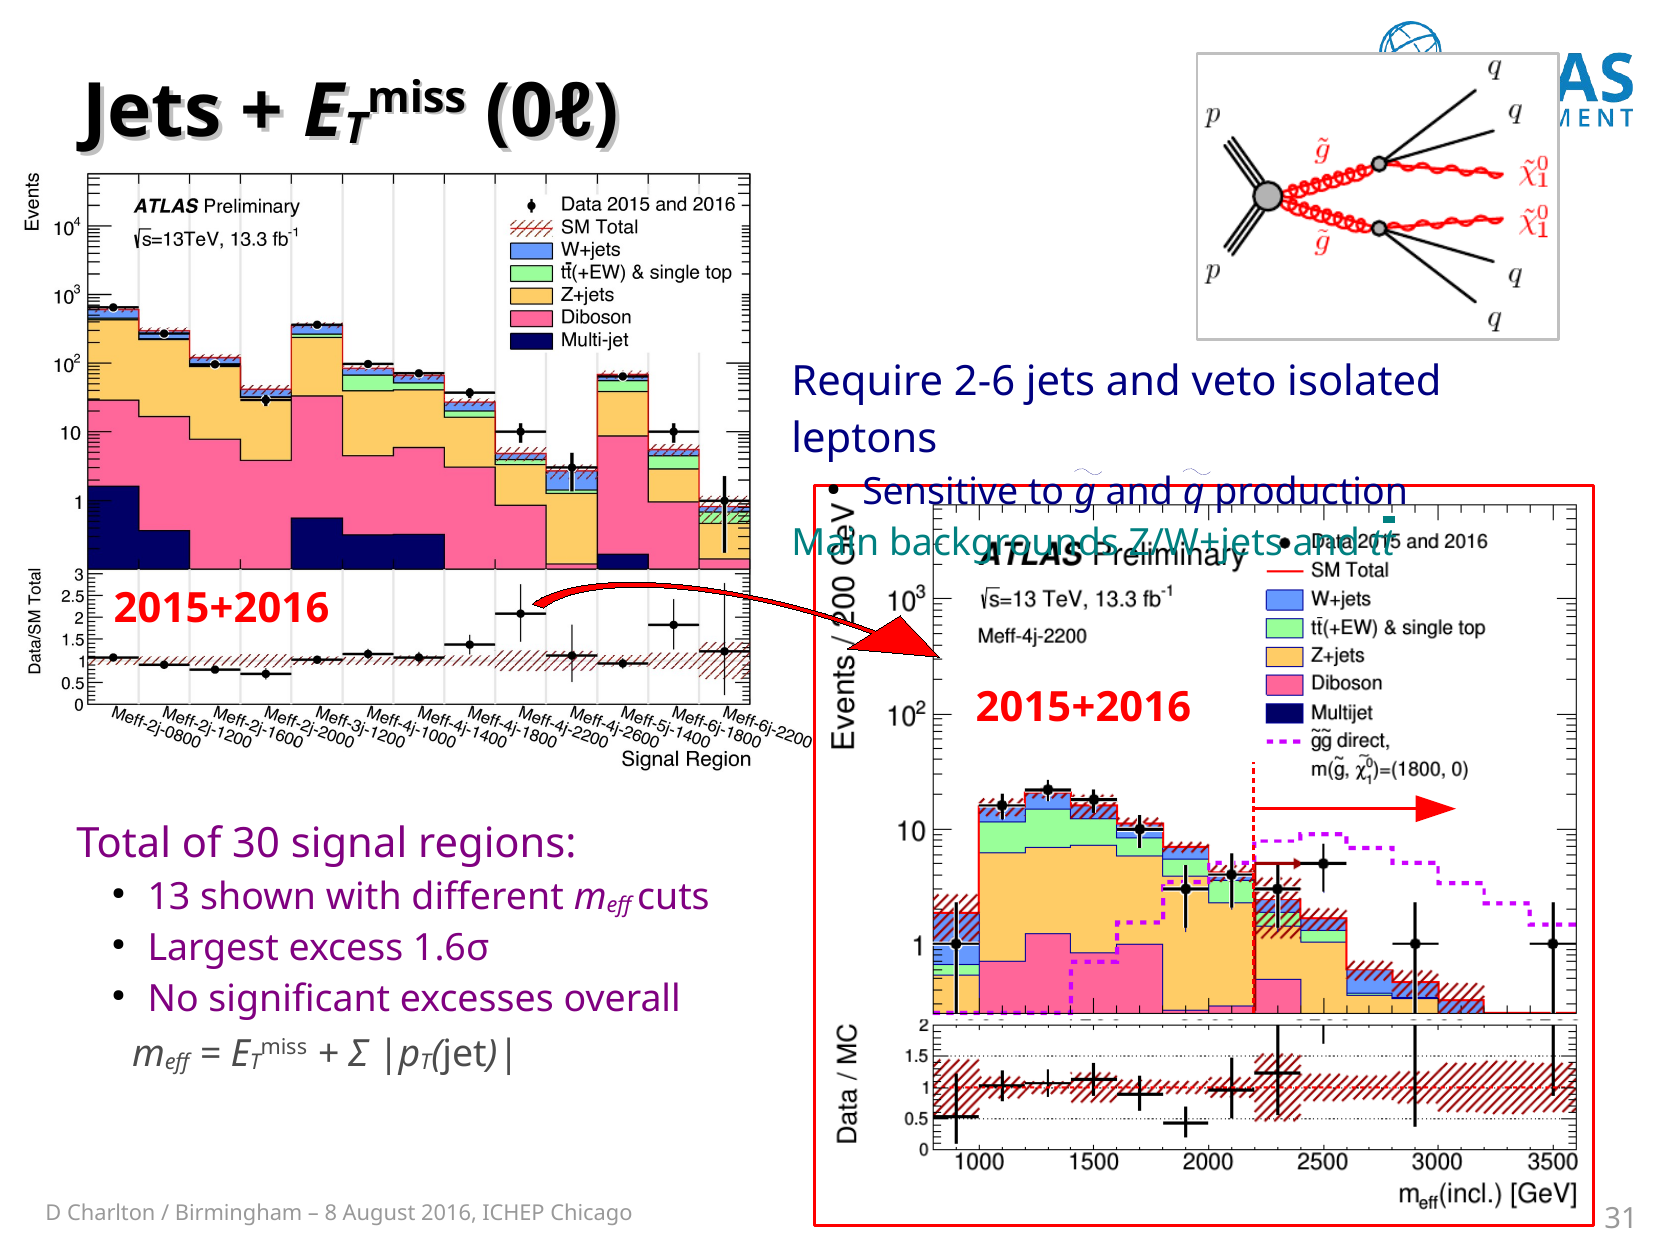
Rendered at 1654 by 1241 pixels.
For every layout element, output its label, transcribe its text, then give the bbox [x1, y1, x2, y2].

picture [1566, 57, 1588, 87]
text_box Total of 30 signal regions: 13 shown with different meff cuts Largest excess 1.6σ No significant excesses overall [61, 805, 737, 1013]
text_box Require 2-6 jets and veto isolated leptons Sensitive to g and q production Main backgrounds Z/W+jets and tt [776, 343, 1596, 495]
picture [1258, 495, 1269, 502]
picture [1280, 495, 1291, 502]
picture [1079, 495, 1089, 502]
picture [1303, 495, 1314, 502]
picture [1221, 495, 1231, 502]
picture [1155, 495, 1166, 502]
text_box meff = ETmiss + Σ |pT(jet)| [80, 1018, 571, 1091]
picture [1379, 21, 1633, 127]
text_box 2015+2016 [960, 669, 1227, 733]
text_box 2015+2016 [99, 569, 366, 634]
picture [22, 147, 839, 797]
picture [1198, 54, 1558, 338]
picture [816, 495, 1592, 1225]
title Jets + ETmiss (0ℓ) [82, 50, 1331, 164]
picture [1047, 495, 1058, 502]
picture [1368, 495, 1379, 502]
picture [1110, 495, 1120, 502]
text_box [532, 582, 940, 658]
picture [1187, 495, 1197, 502]
